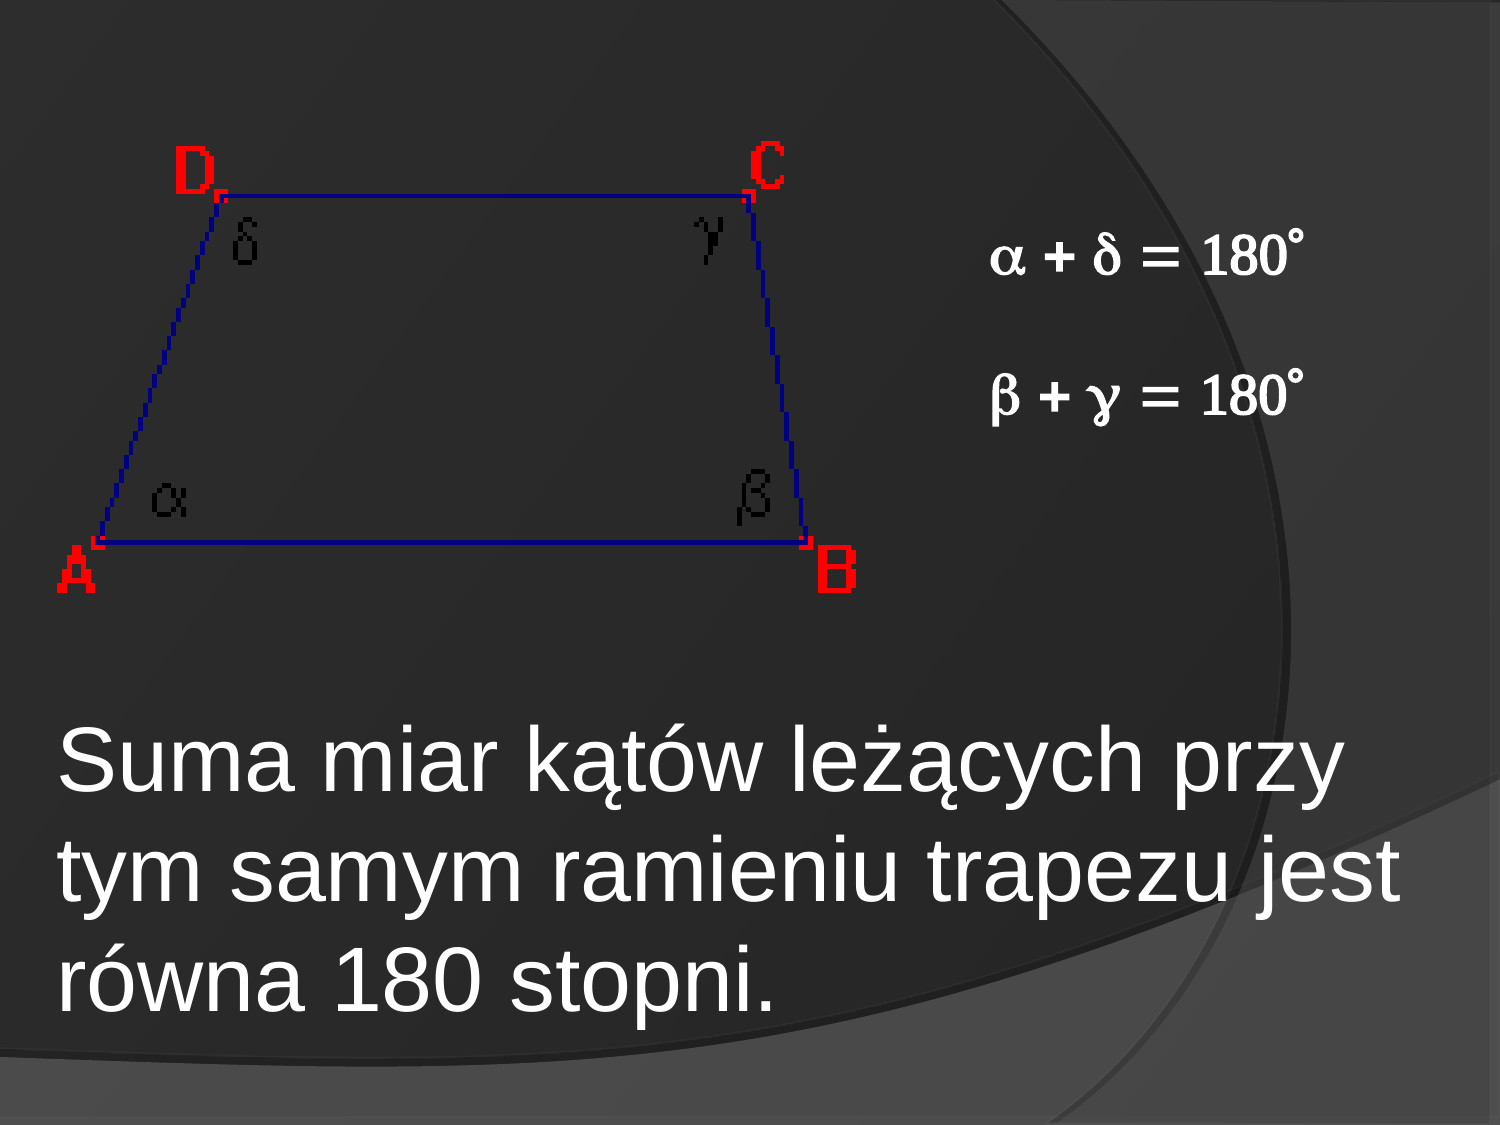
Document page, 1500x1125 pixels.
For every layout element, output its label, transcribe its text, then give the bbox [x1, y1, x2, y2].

picture [53, 137, 880, 598]
text_box Suma miar kątów leżących przy tym samym ramieniu trapezu jest równa 180 stopni. [41, 692, 1459, 1037]
text_box           [974, 208, 1314, 436]
